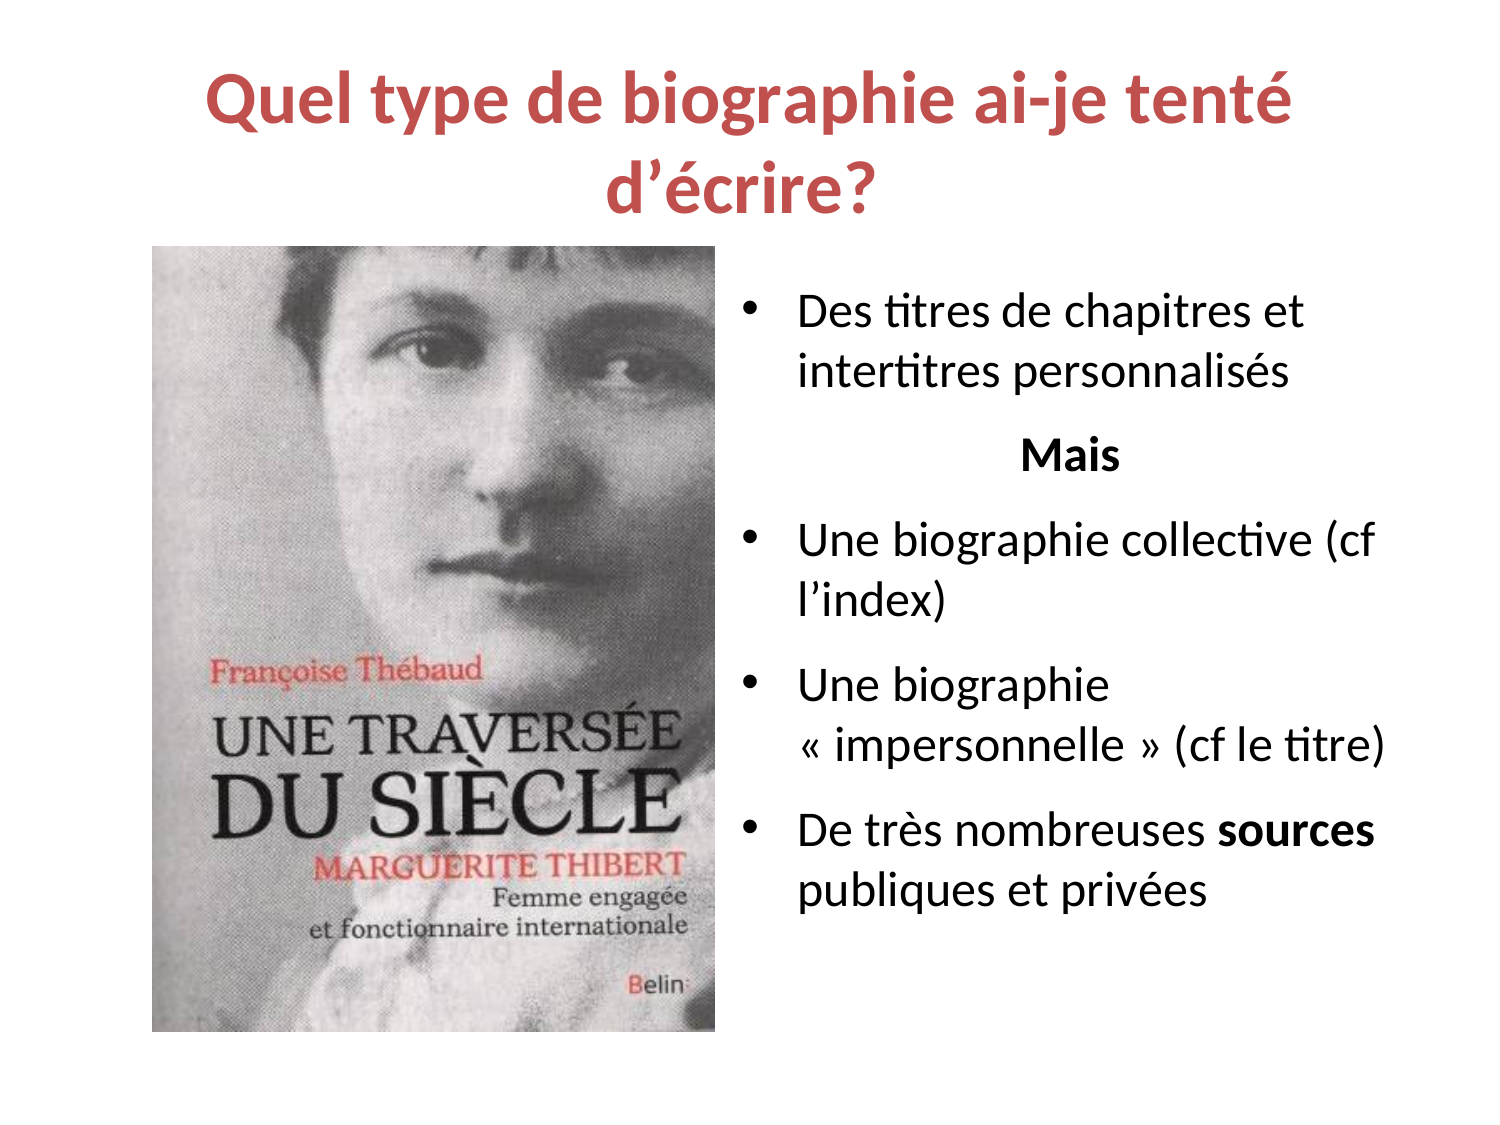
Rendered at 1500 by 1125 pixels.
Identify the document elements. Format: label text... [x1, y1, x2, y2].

title Quel type de biographie ai-je tenté d’écrire? [75, 45, 1426, 233]
list Des titres de chapitres et intertitres personnalisés Mais Une biographie collective (cf l’index) Une biographie « impersonnelle » (cf le titre) De très nombreuses sources publiques et privées [726, 269, 1425, 1005]
picture [152, 246, 715, 1032]
